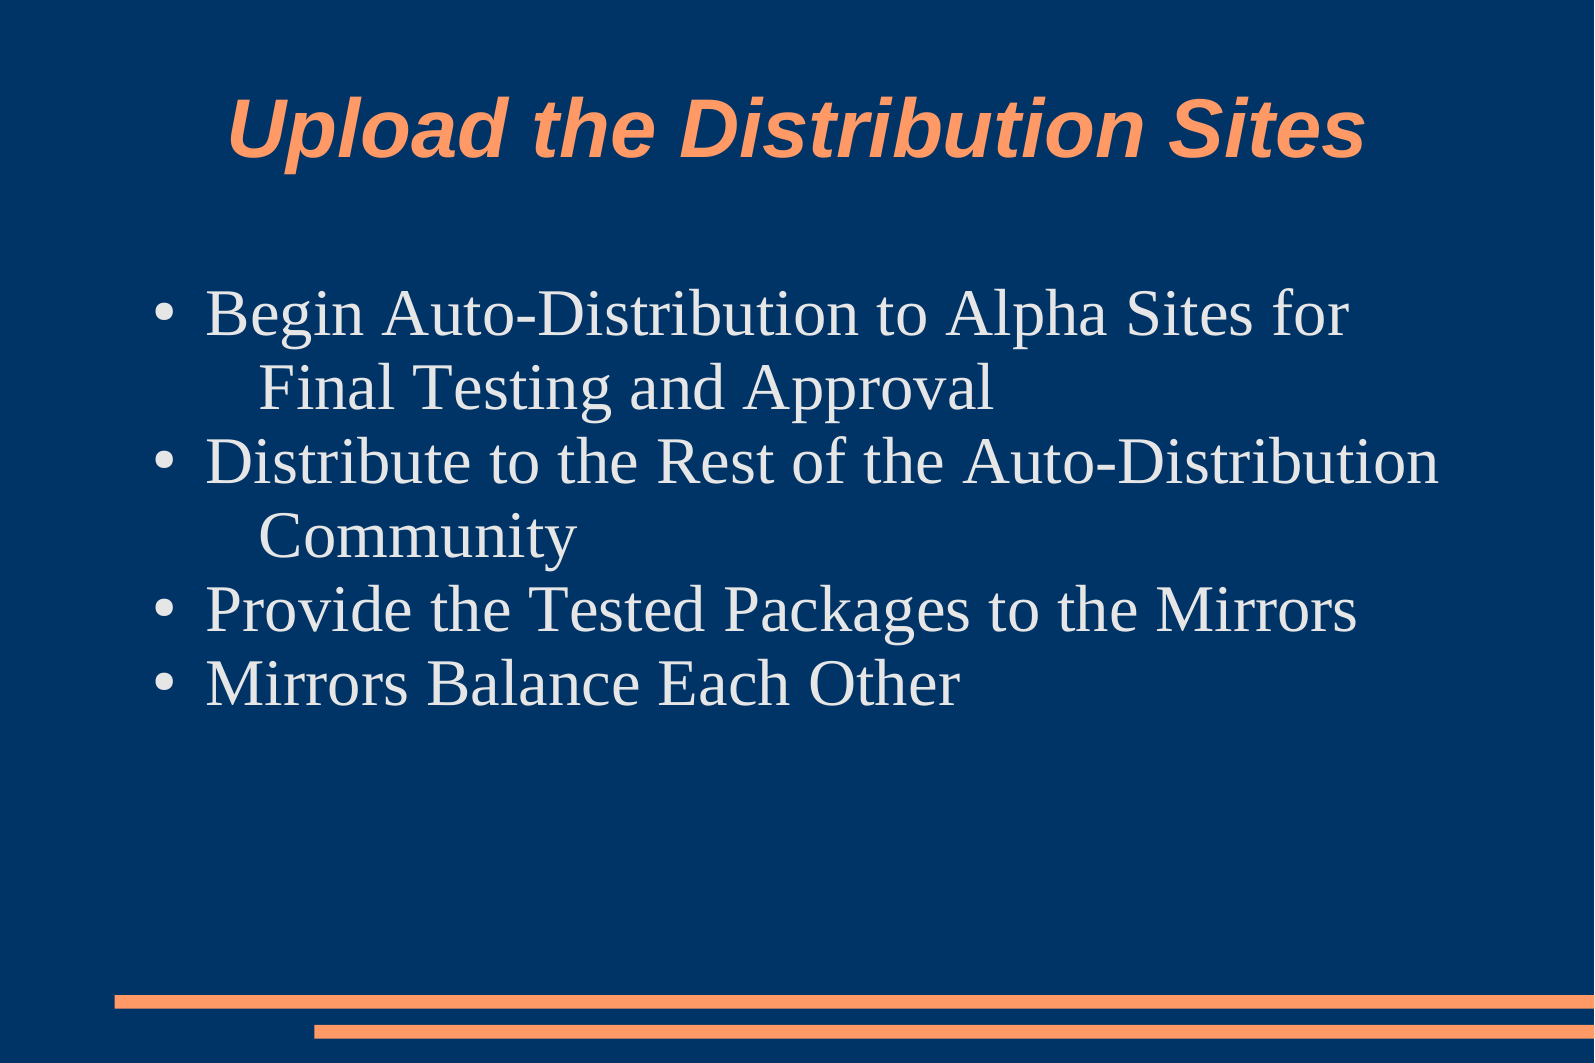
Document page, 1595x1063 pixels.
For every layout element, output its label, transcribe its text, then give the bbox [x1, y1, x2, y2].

list Begin Auto-Distribution to Alpha Sites for Final Testing and Approval Distribute to the Rest of the Auto-Distribution Community Provide the Tested Packages to the Mirrors Mirrors Balance Each Other [117, 276, 1505, 971]
title Upload the Distribution Sites [117, 39, 1479, 218]
